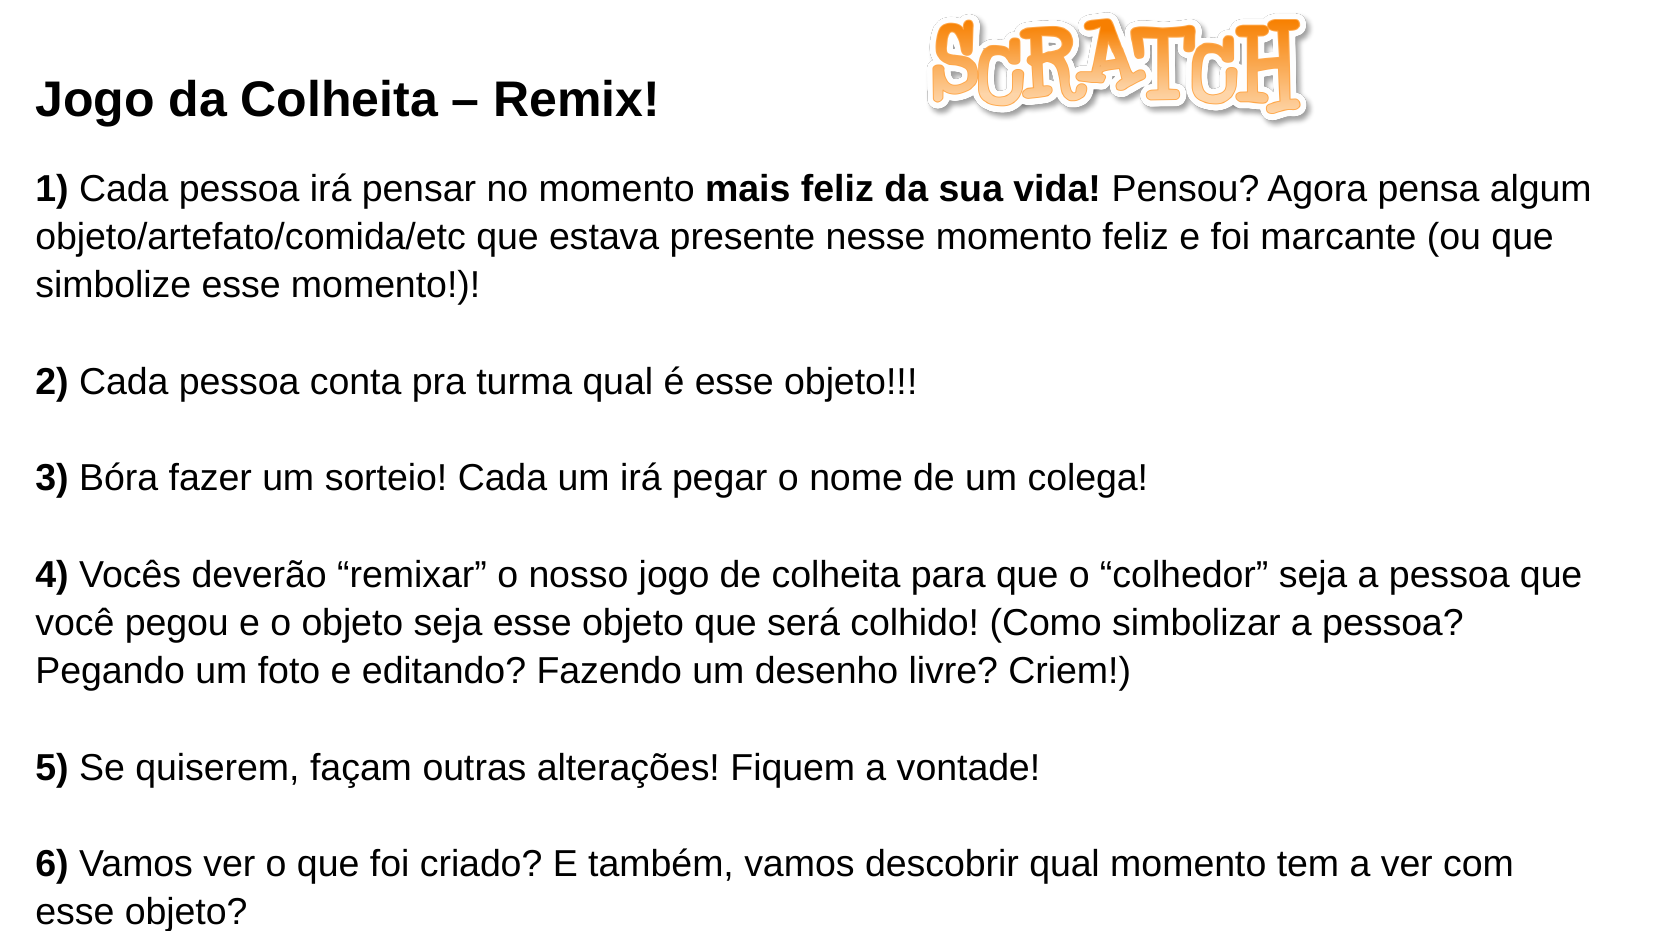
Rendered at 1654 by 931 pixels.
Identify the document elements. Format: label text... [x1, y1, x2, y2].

title 1) Cada pessoa irá pensar no momento mais feliz da sua vida! Pensou? Agora pensa algum objeto/artefato/comida/etc que estava presente nesse momento feliz e foi marcante (ou que simbolize esse momento!)! 2) Cada pessoa conta pra turma qual é esse objeto!!! 3) Bóra fazer um sorteio! Cada um irá pegar o nome de um colega! 4) Vocês deverão “remixar” o nosso jogo de colheita para que o “colhedor” seja a pessoa que você pegou e o objeto seja esse objeto que será colhido! (Como simbolizar a pessoa? Pegando um foto e editando? Fazendo um desenho livre? Criem!) 5) Se quiserem, façam outras alterações! Fiquem a vontade! 6) Vamos ver o que foi criado? E também, vamos descobrir qual momento tem a ver com esse objeto? [35, 160, 1595, 931]
picture [915, 0, 1329, 140]
title Jogo da Colheita – Remix! [35, 21, 939, 160]
